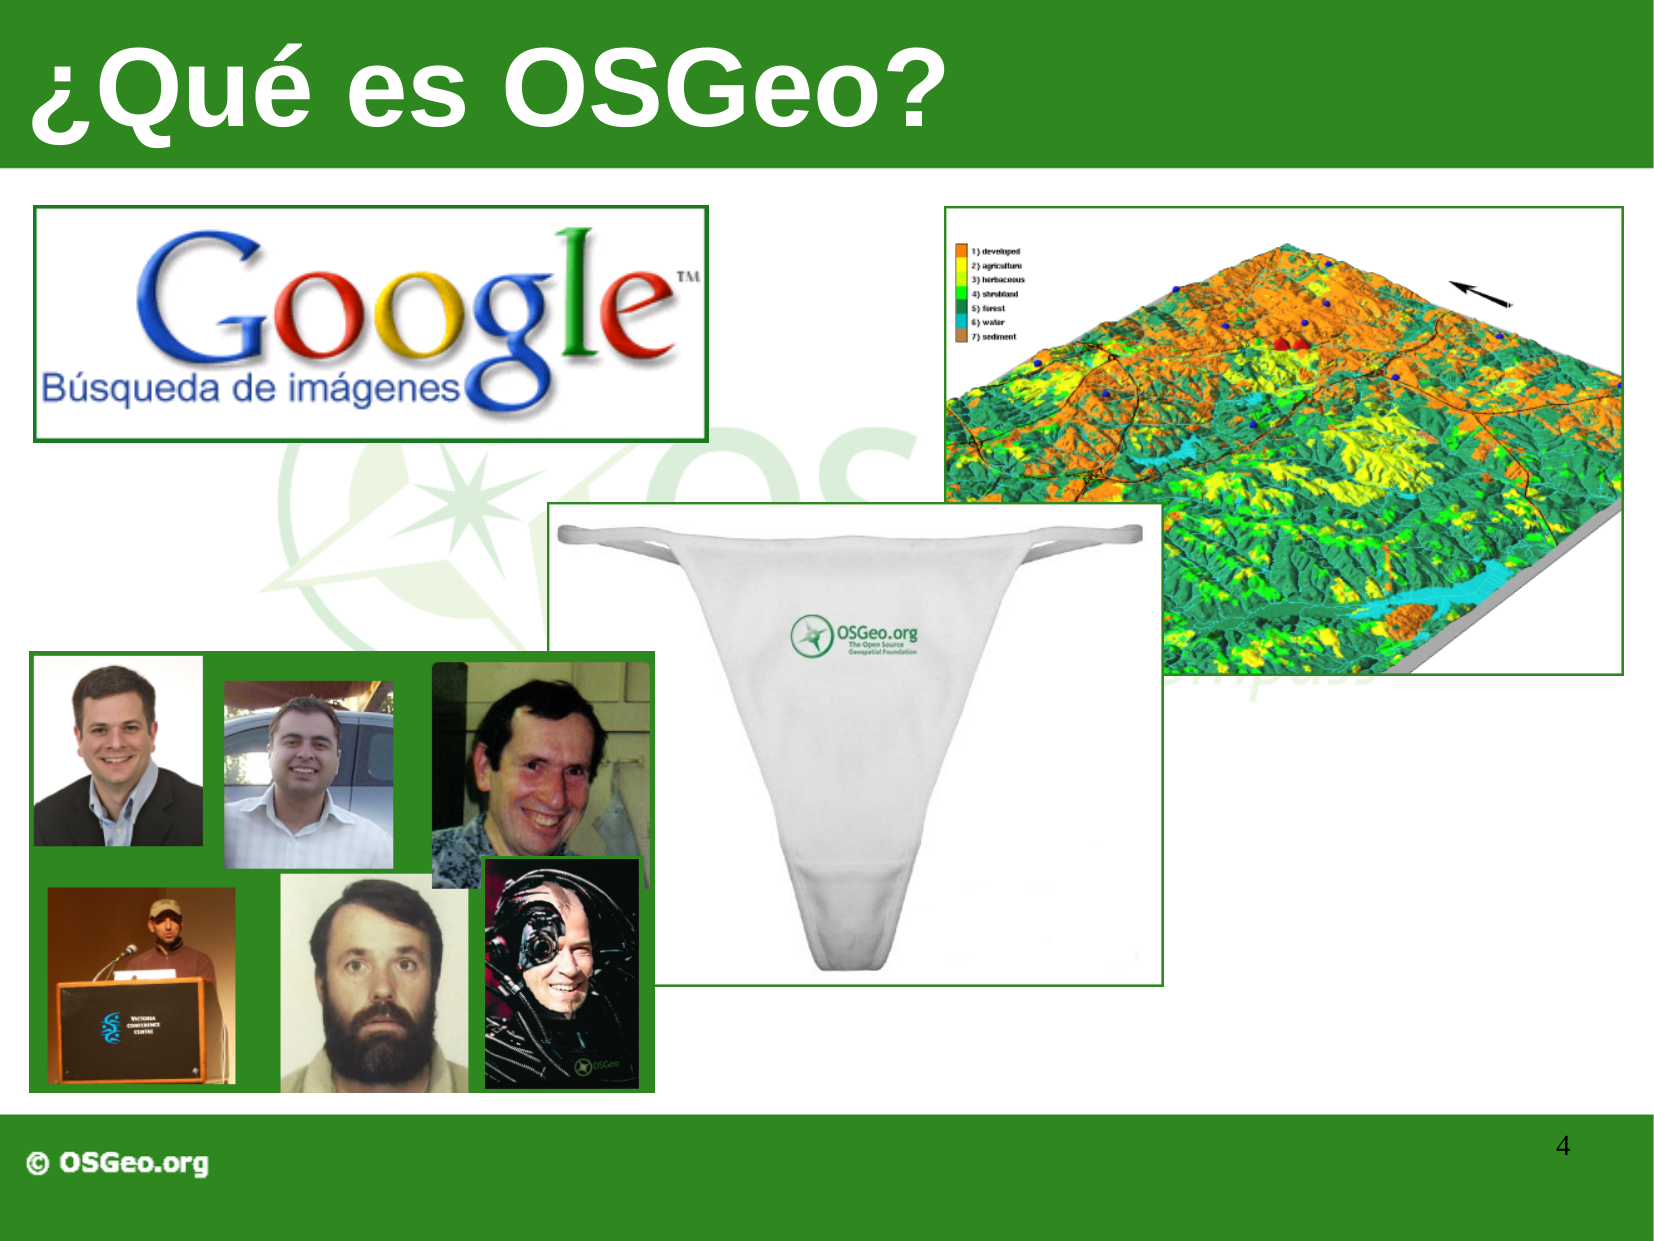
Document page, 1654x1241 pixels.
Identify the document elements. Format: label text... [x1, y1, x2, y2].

text_box ¿Qué es OSGeo? [11, 17, 967, 178]
picture [0, 0, 1654, 1241]
